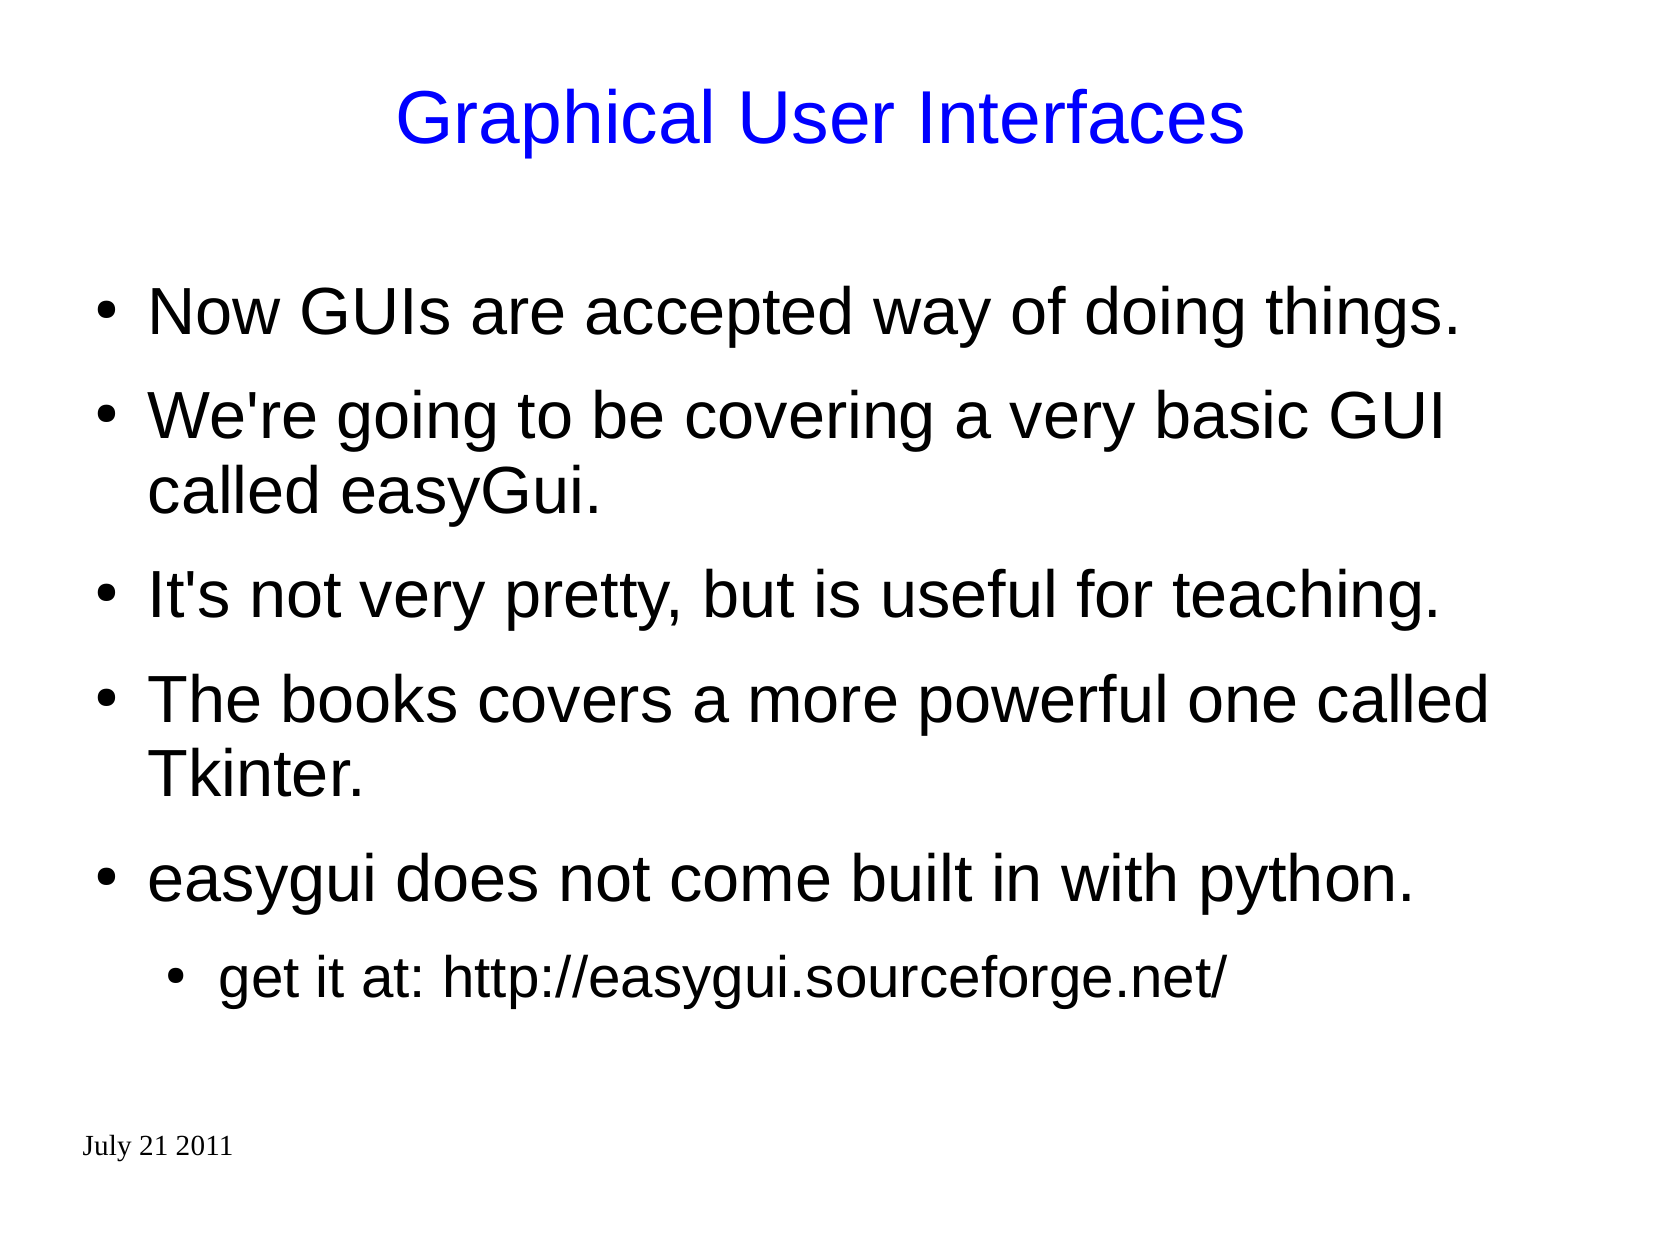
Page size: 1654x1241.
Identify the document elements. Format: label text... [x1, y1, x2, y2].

list Now GUIs are accepted way of doing things. We're going to be covering a very basic GUI called easyGui. It's not very pretty, but is useful for teaching. The books covers a more powerful one called Tkinter. easygui does not come built in with python. get it at: http://easygui.sourceforge.net/ [76, 274, 1565, 1093]
title Graphical User Interfaces [76, 58, 1565, 178]
